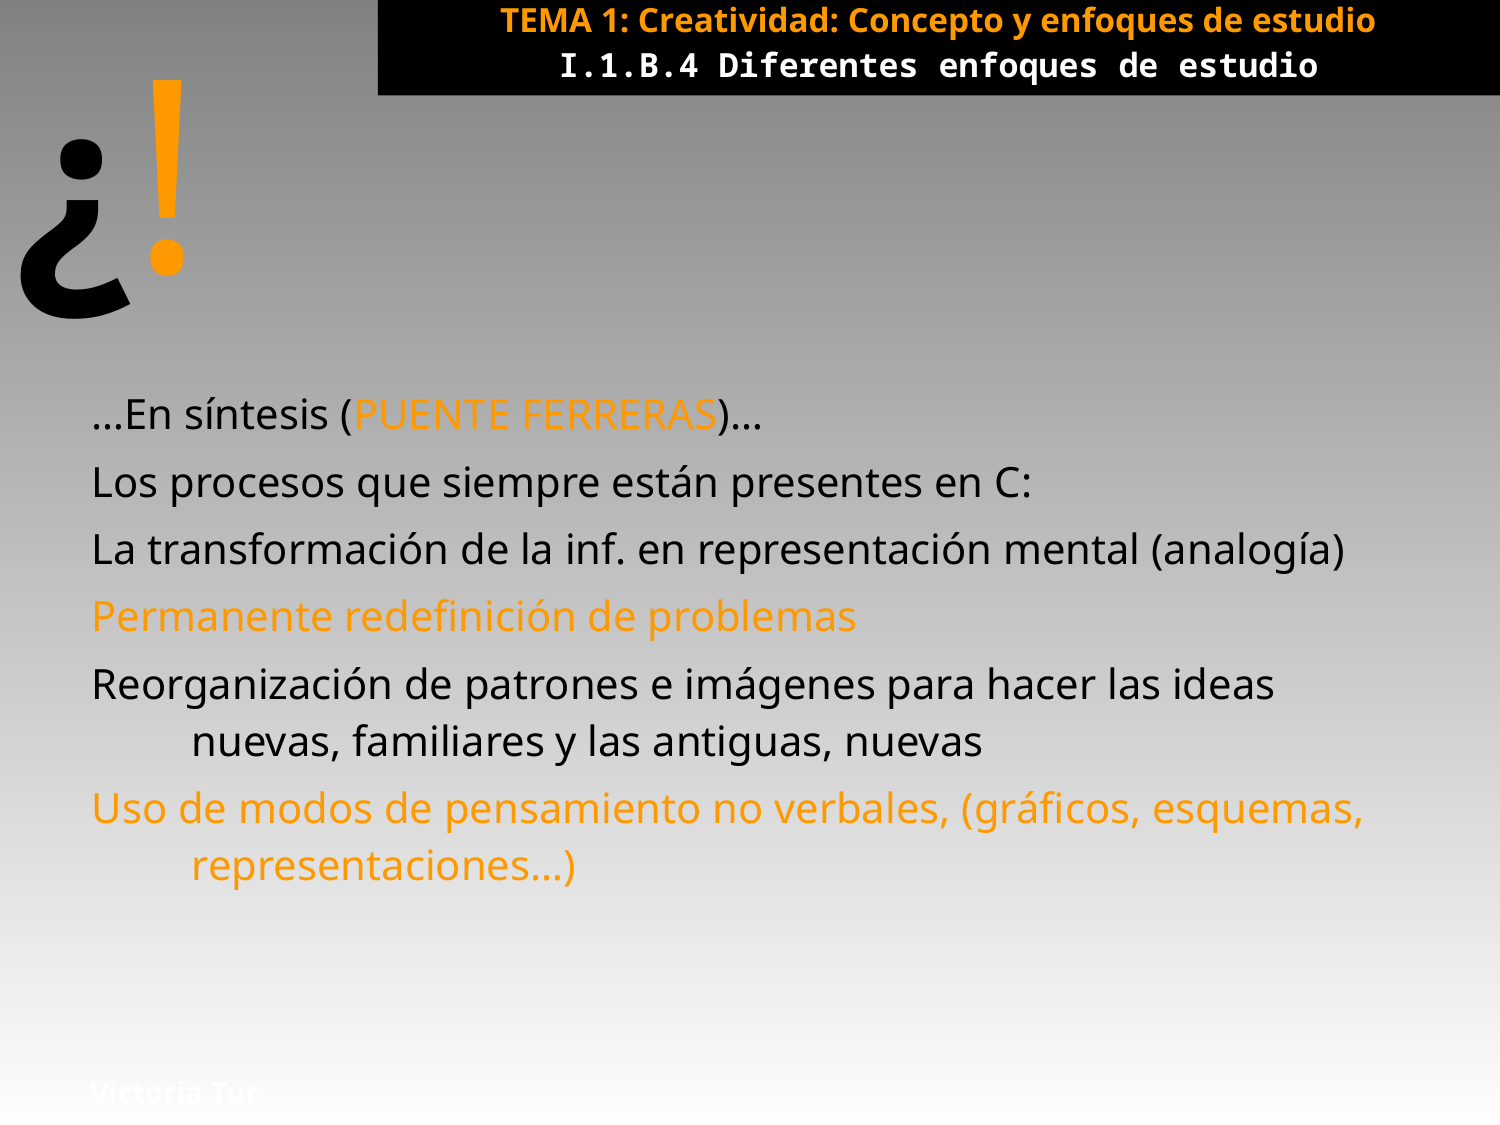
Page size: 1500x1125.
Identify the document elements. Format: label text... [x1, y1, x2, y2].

list …En síntesis (PUENTE FERRERAS)… Los procesos que siempre están presentes en C: La transformación de la inf. en representación mental (analogía) Permanente redefinición de problemas Reorganización de patrones e imágenes para hacer las ideas nuevas, familiares y las antiguas, nuevas Uso de modos de pensamiento no verbales, (gráficos, esquemas, representaciones…) [76, 255, 1427, 998]
text_box TEMA 1: Creatividad: Concepto y enfoques de estudio I.1.B.4 Diferentes enfoques de estudio [377, 0, 1500, 96]
